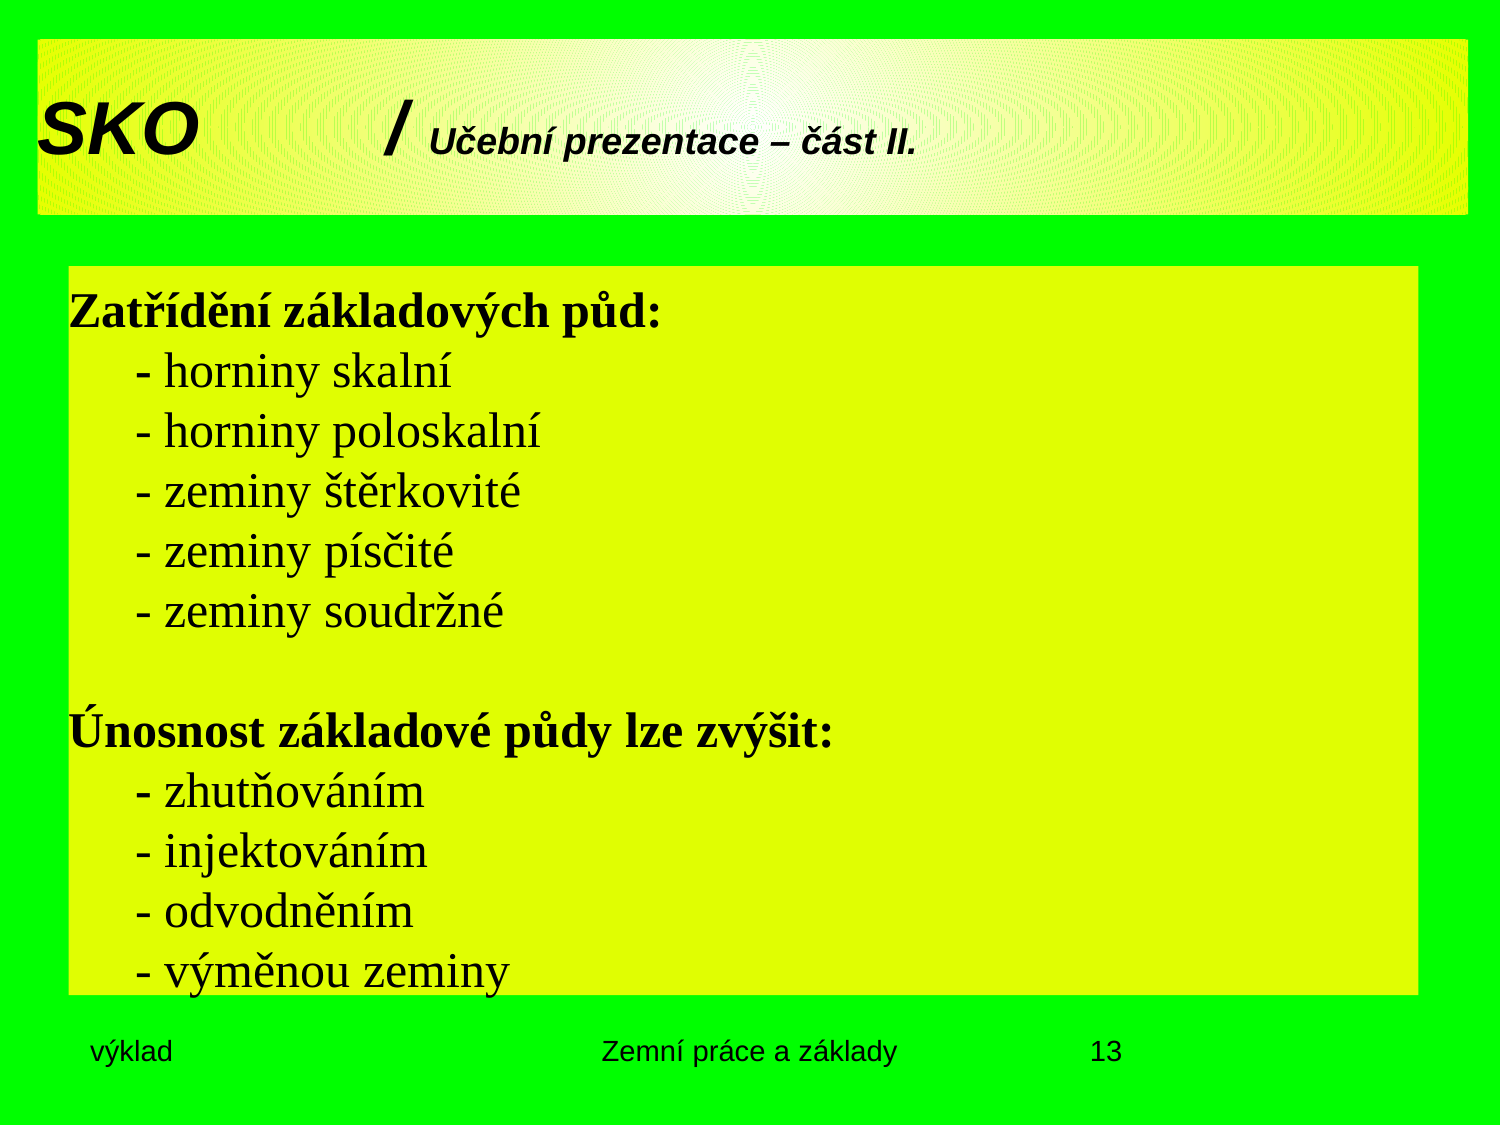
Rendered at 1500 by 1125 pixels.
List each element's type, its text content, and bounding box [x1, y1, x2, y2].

text_box Zemní práce a základy [512, 1024, 988, 1103]
text_box výklad [75, 1024, 426, 1103]
text_box SKO / Učební prezentace – část II. [38, 40, 1468, 214]
text_box Zatřídění základových půd: - horniny skalní - horniny poloskalní - zeminy štěrkovité - zeminy písčité - zeminy soudržné Únosnost základové půdy lze zvýšit: - zhutňováním - injektováním - odvodněním - výměnou zeminy [68, 266, 1419, 996]
text_box [1074, 1024, 1426, 1103]
